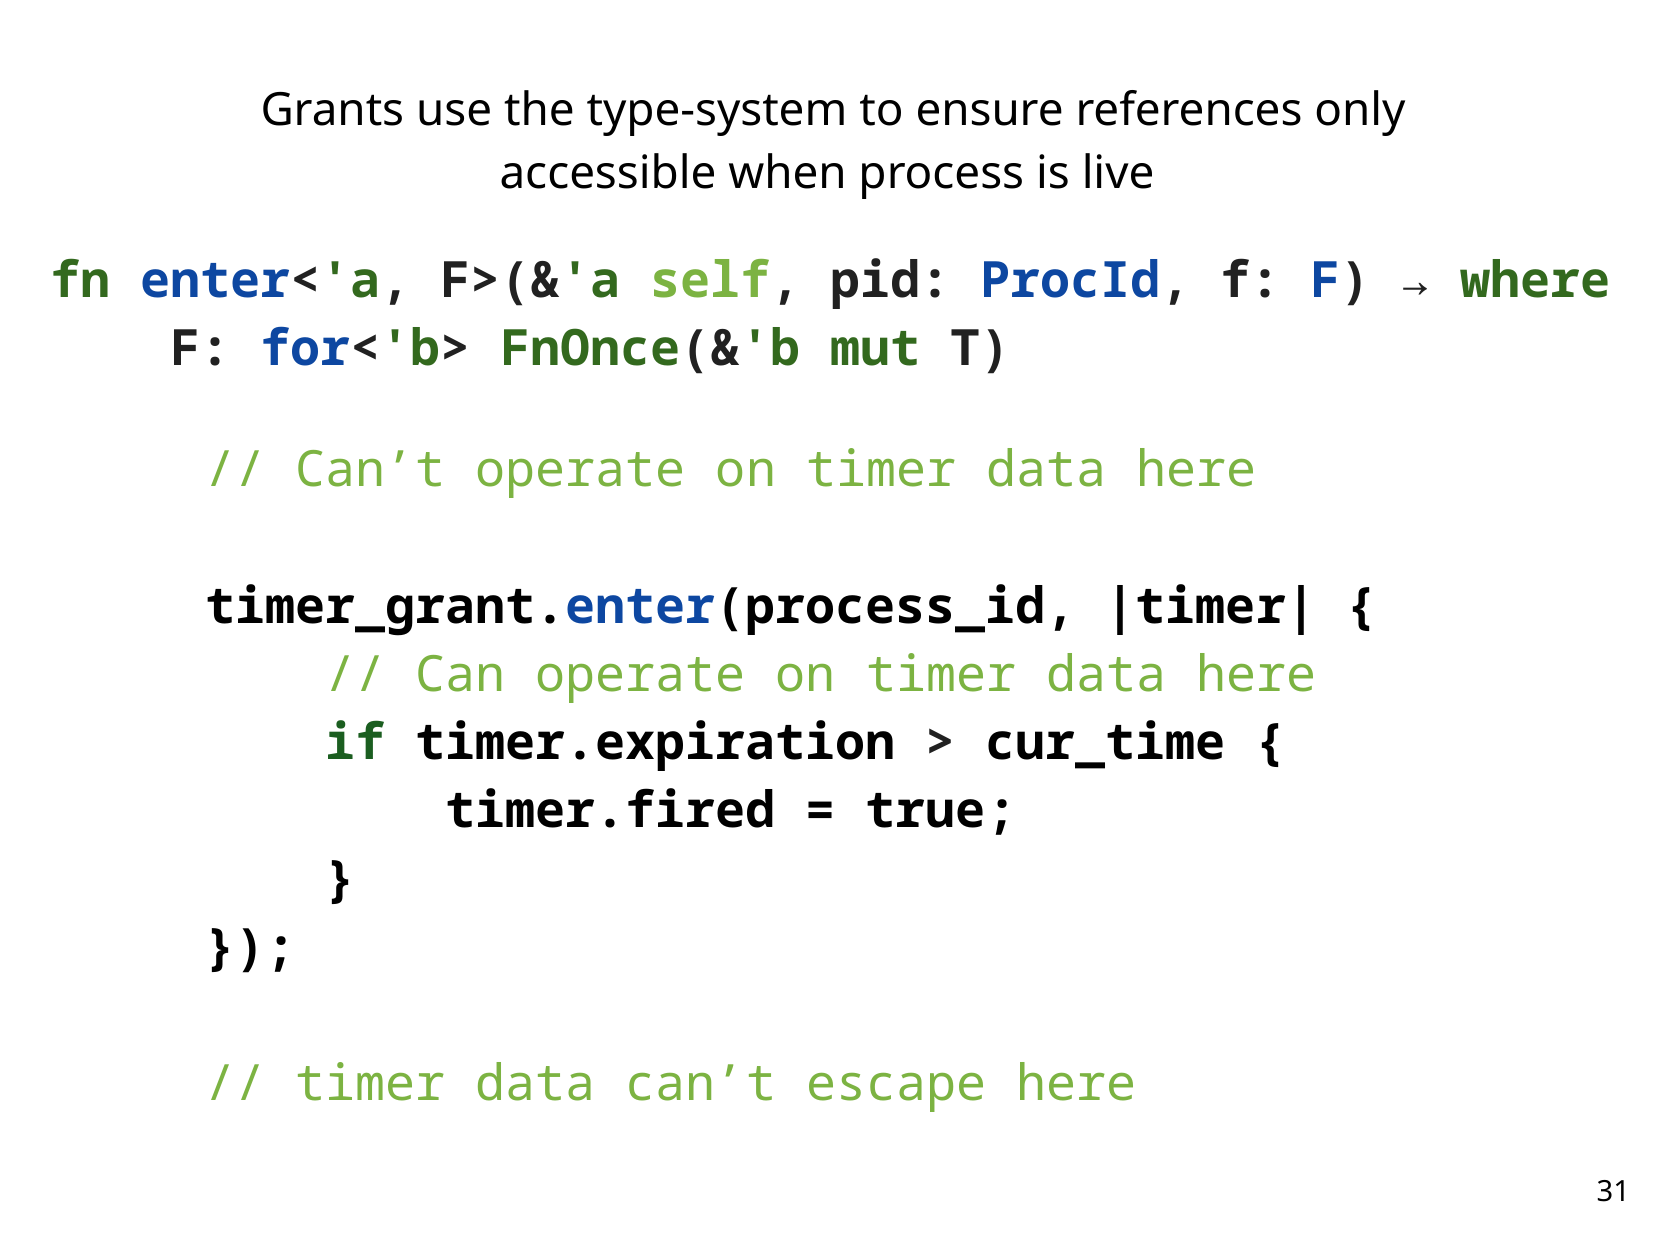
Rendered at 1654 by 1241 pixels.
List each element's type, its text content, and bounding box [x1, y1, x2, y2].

text_box fn enter<'a, F>(&'a self, pid: ProcId, f: F) → where F: for<'b> FnOnce(&'b mut T) [35, 236, 1629, 392]
text_box // Can’t operate on timer data here timer_grant.enter(process_id, |timer| { // Can operate on timer data here if timer.expiration > cur_time { timer.fired = true; } }); // timer data can’t escape here [191, 425, 1428, 1106]
list Grants use the type-system to ensure references only accessible when process is live [96, 76, 1500, 236]
